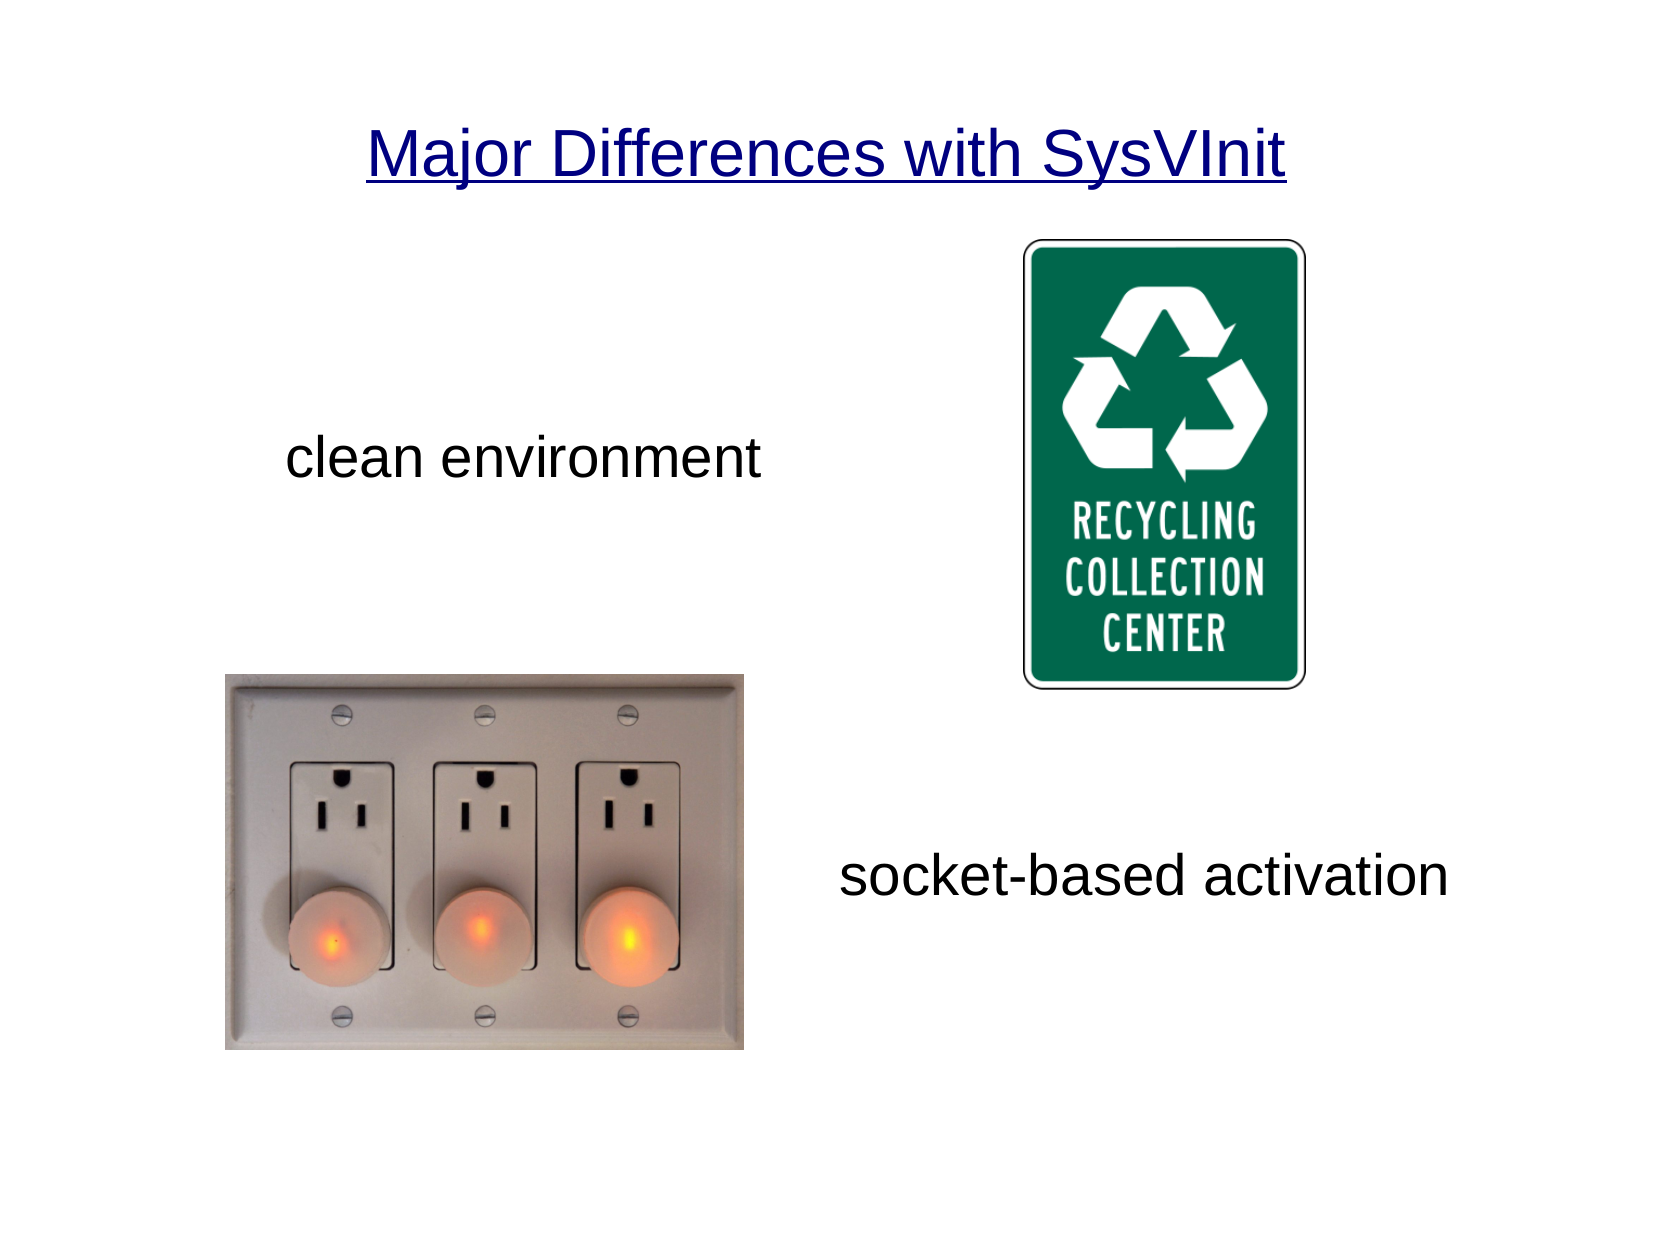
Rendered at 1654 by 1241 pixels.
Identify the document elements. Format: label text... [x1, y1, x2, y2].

list clean environment [285, 425, 886, 496]
title Major Differences with SysVInit [82, 49, 1571, 257]
picture [1023, 239, 1306, 691]
text_box socket-based activation [825, 835, 1466, 916]
picture [225, 674, 744, 1051]
